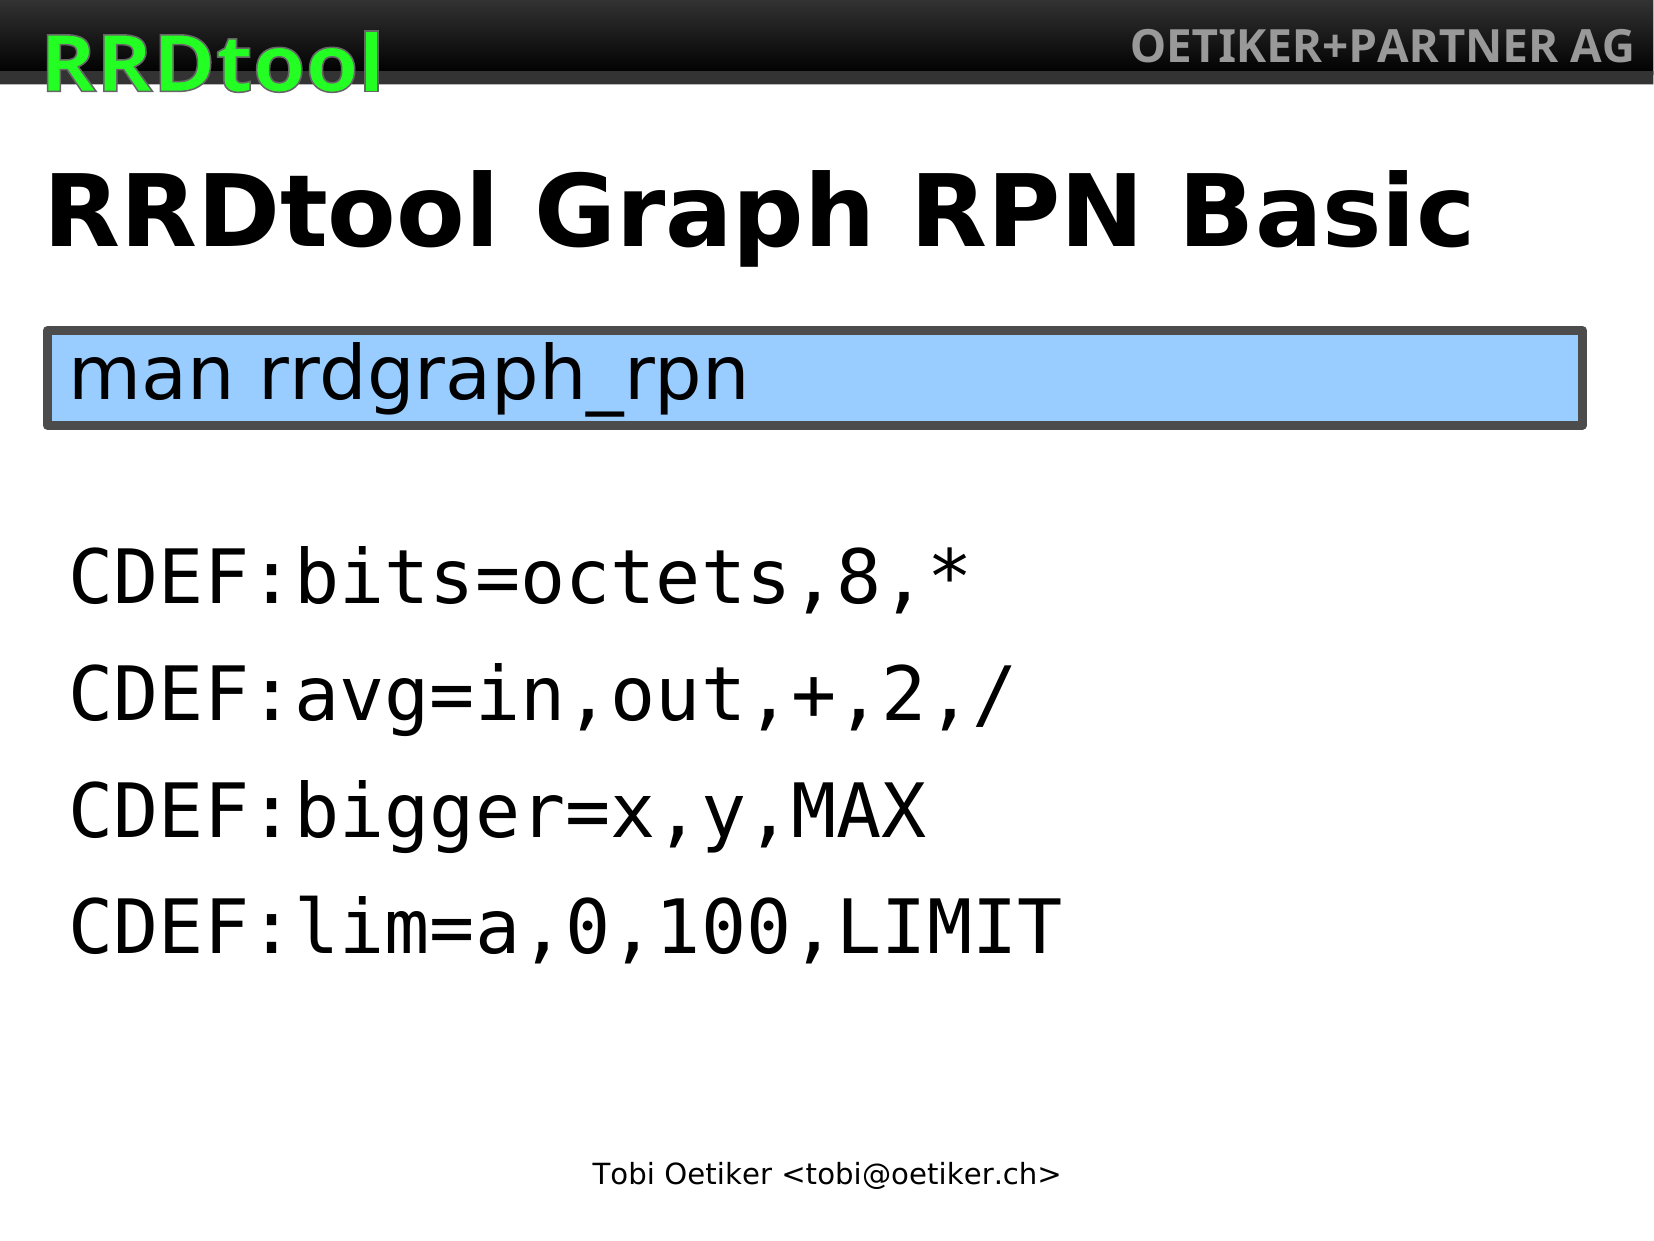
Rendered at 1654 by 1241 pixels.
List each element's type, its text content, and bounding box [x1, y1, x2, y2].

text_box [1571, 330, 1583, 426]
title RRDtool Graph RPN Basic [43, 137, 1582, 287]
list man rrdgraph_rpn CDEF:bits=octets,8,* CDEF:avg=in,out,+,2,/ CDEF:bigger=x,y,MAX CDEF:lim=a,0,100,LIMIT [50, 329, 1571, 1099]
